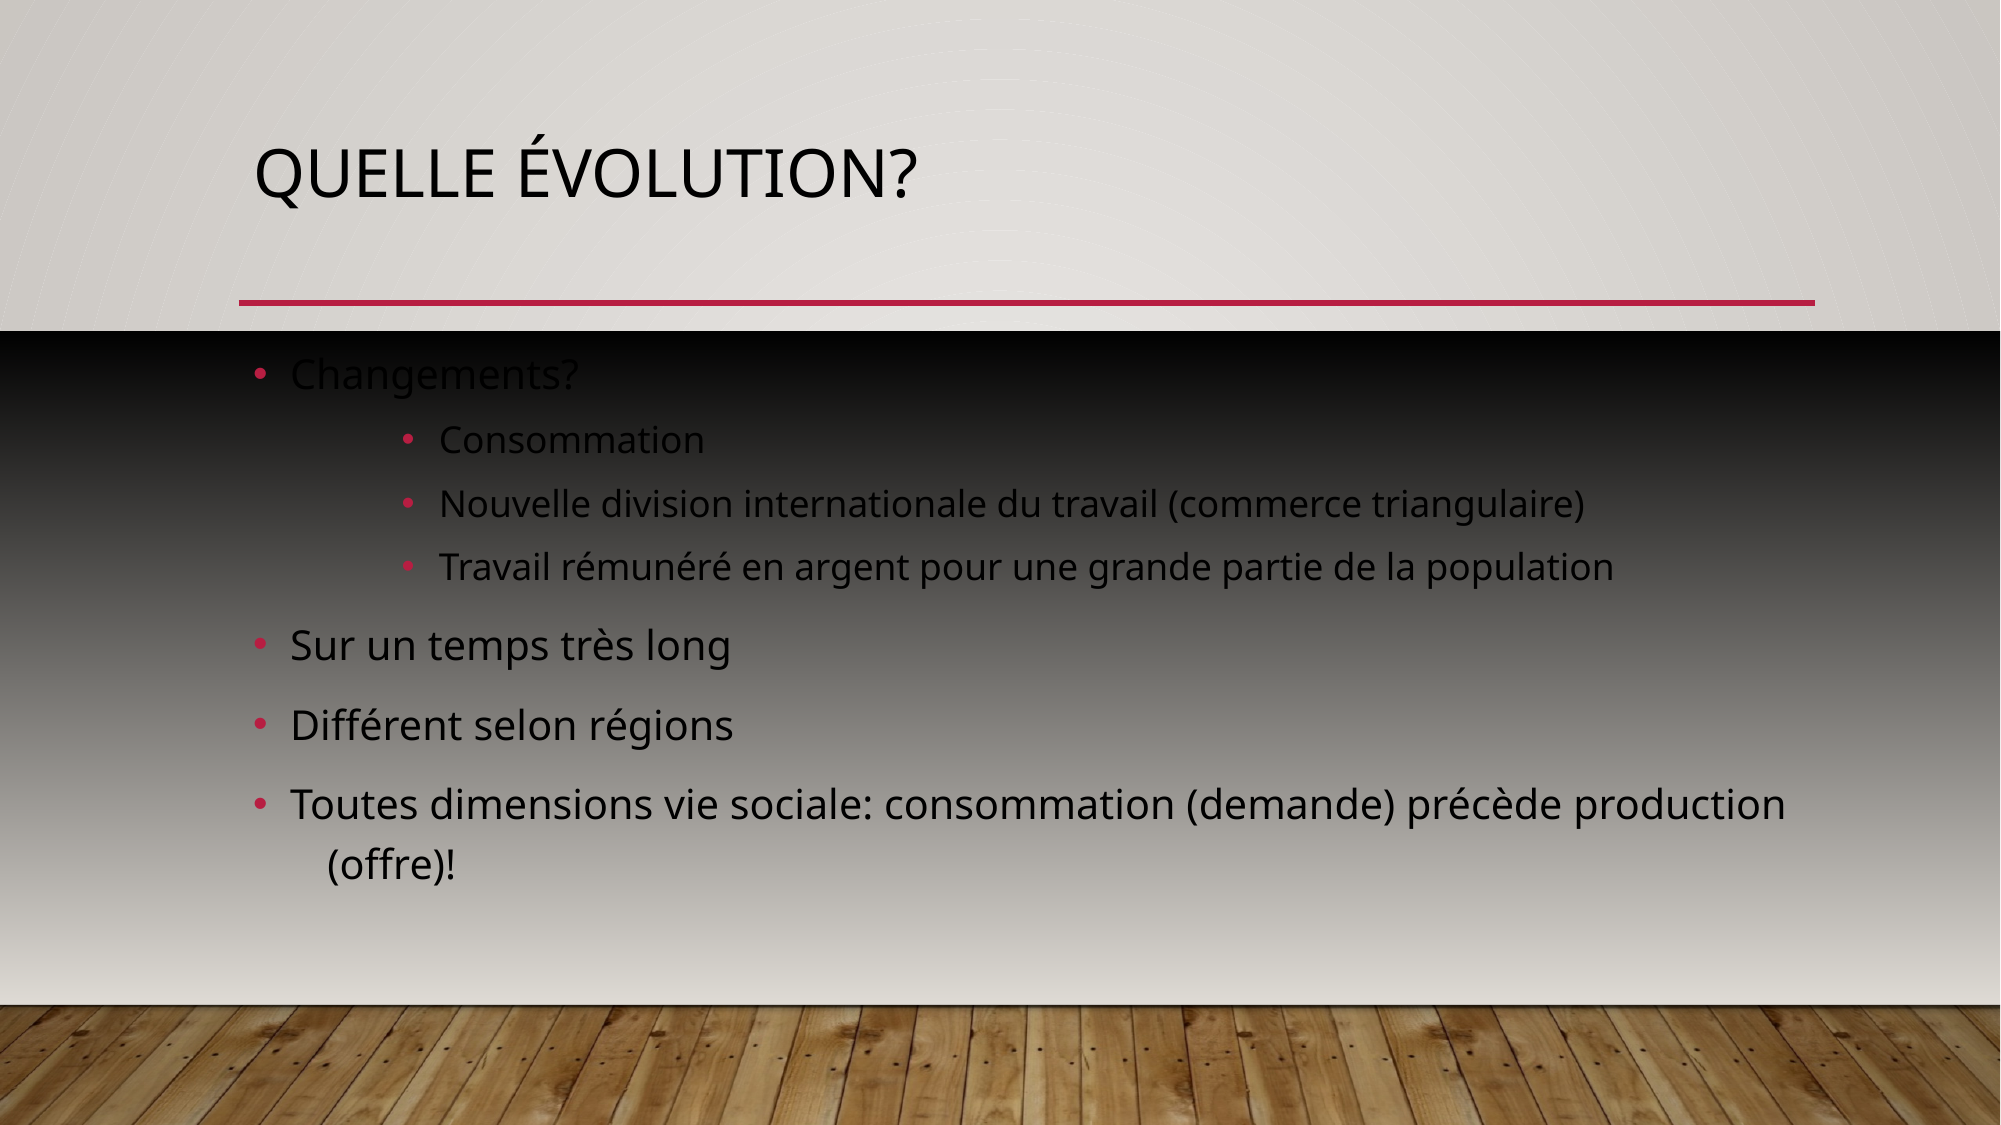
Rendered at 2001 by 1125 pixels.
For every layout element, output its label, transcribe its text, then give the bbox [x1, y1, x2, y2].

list Changements? Consommation Nouvelle division internationale du travail (commerce triangulaire) Travail rémunéré en argent pour une grande partie de la population Sur un temps très long Différent selon régions Toutes dimensions vie sociale: consommation (demande) précède production (offre)! [238, 330, 1814, 897]
title Quelle évolution? [238, 131, 1814, 305]
